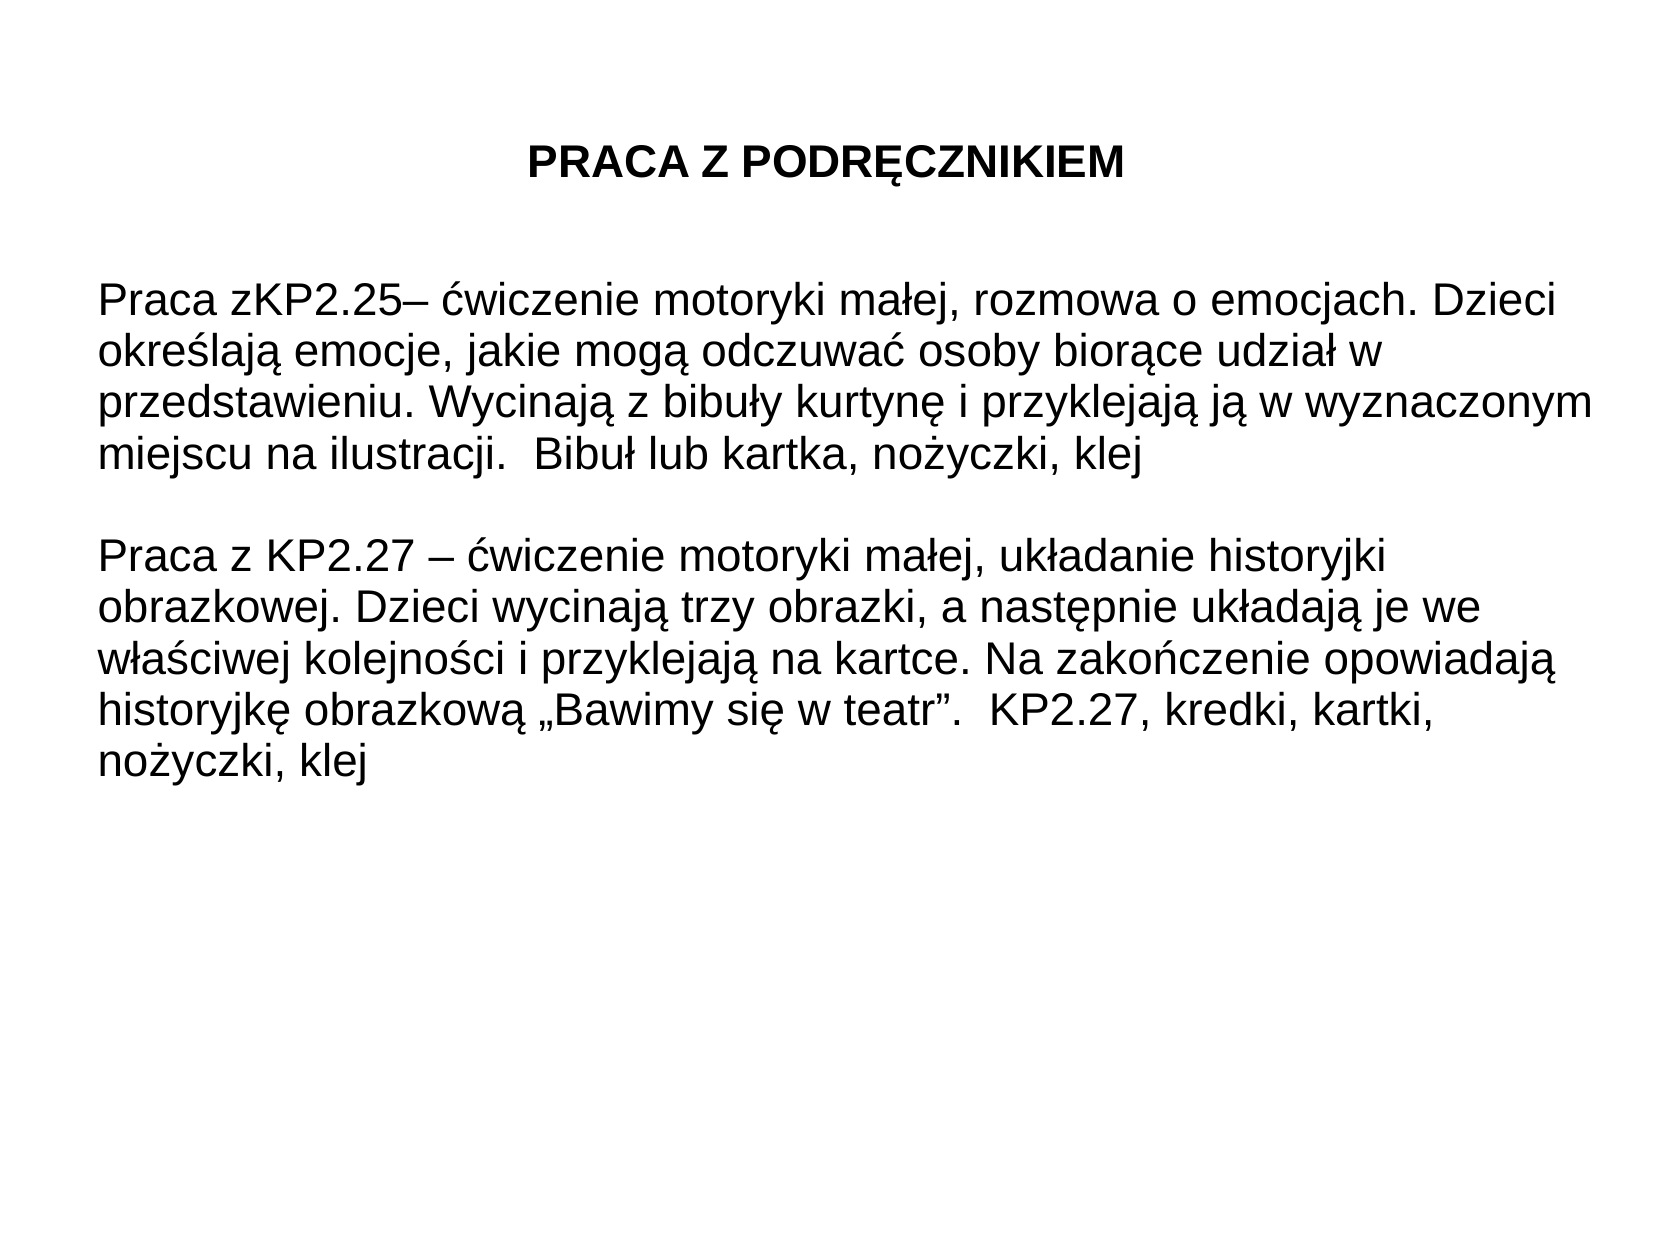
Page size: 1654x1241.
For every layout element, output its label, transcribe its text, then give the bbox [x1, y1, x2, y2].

title PRACA Z PODRĘCZNIKIEM [82, 133, 1571, 224]
text_box Praca zKP2.25– ćwiczenie motoryki małej, rozmowa o emocjach. Dzieci określają emocje, jakie mogą odczuwać osoby biorące udział w przedstawieniu. Wycinają z bibuły kurtynę i przyklejają ją w wyznaczonym miejscu na ilustracji. Bibuł lub kartka, nożyczki, klej Praca z KP2.27 – ćwiczenie motoryki małej, układanie historyjki obrazkowej. Dzieci wycinają trzy obrazki, a następnie układają je we właściwej kolejności i przyklejają na kartce. Na zakończenie opowiadają historyjkę obrazkową „Bawimy się w teatr”. KP2.27, kredki, kartki, nożyczki, klej [82, 224, 1619, 792]
